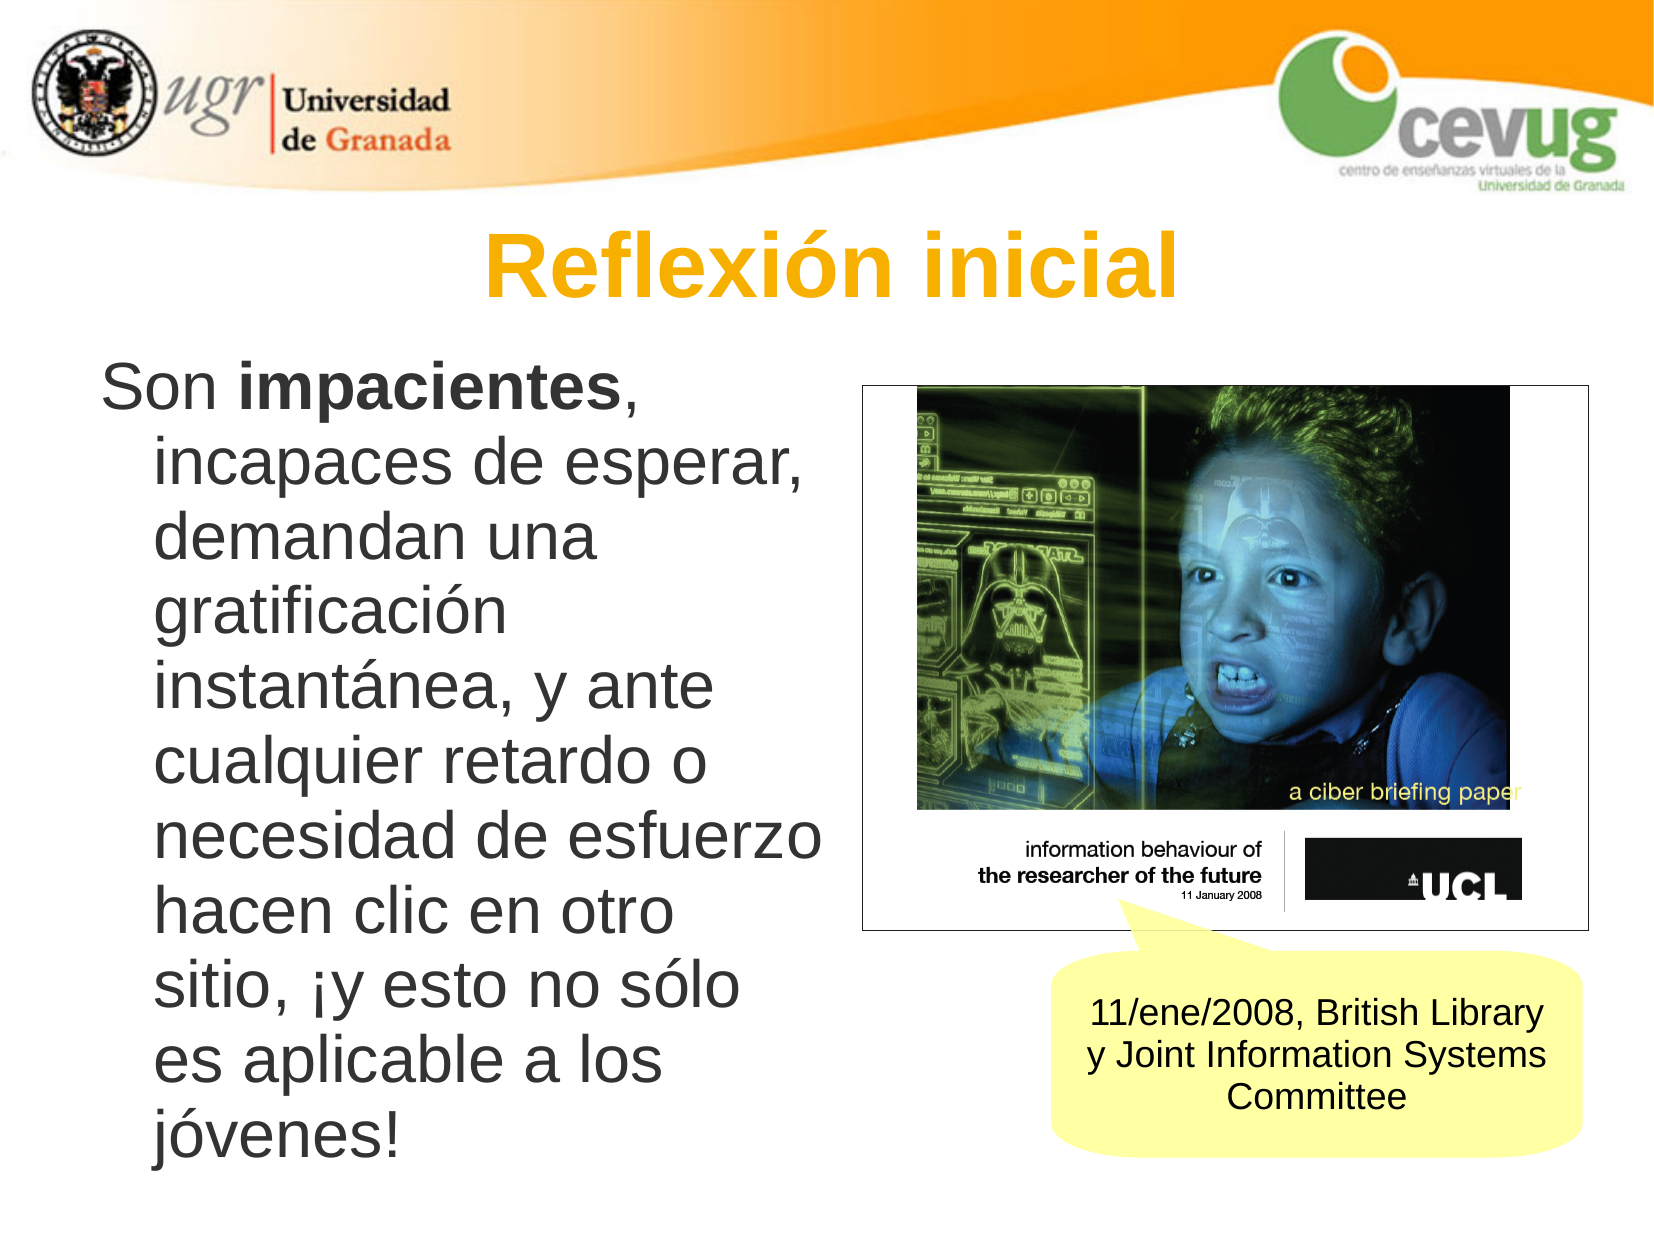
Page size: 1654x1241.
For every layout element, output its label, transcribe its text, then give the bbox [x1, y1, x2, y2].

text_box 11/ene/2008, British Library y Joint Information Systems Committee [1051, 899, 1583, 1158]
title Reflexión inicial [88, 177, 1577, 355]
list Son impacientes, incapaces de esperar, demandan una gratificación instantánea, y ante cualquier retardo o necesidad de esfuerzo hacen clic en otro sitio, ¡y esto no sólo es aplicable a los jóvenes! [82, 349, 827, 1172]
picture [862, 385, 1589, 931]
